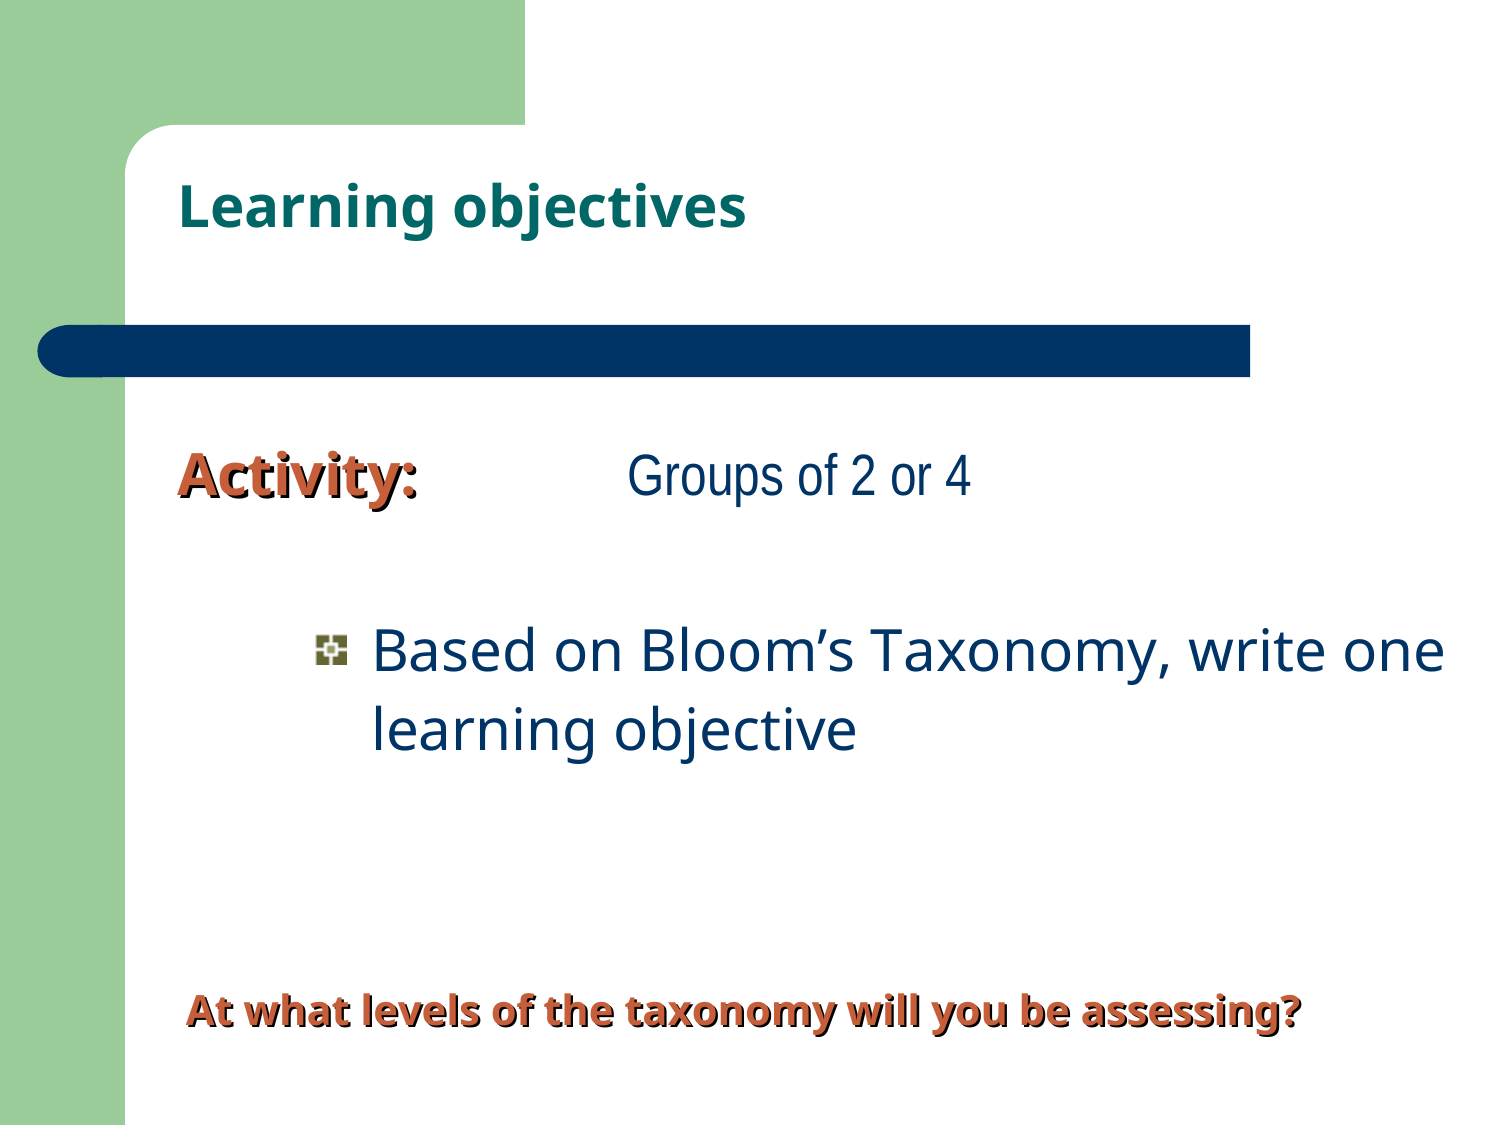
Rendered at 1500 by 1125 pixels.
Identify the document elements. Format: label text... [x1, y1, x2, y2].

title Learning objectives [162, 162, 1475, 250]
text_box Activity: Groups of 2 or 4 [162, 437, 988, 516]
list Based on Bloom’s Taxonomy, write one learning objective [300, 512, 1500, 976]
text_box At what levels of the taxonomy will you be assessing? [171, 976, 1500, 1042]
